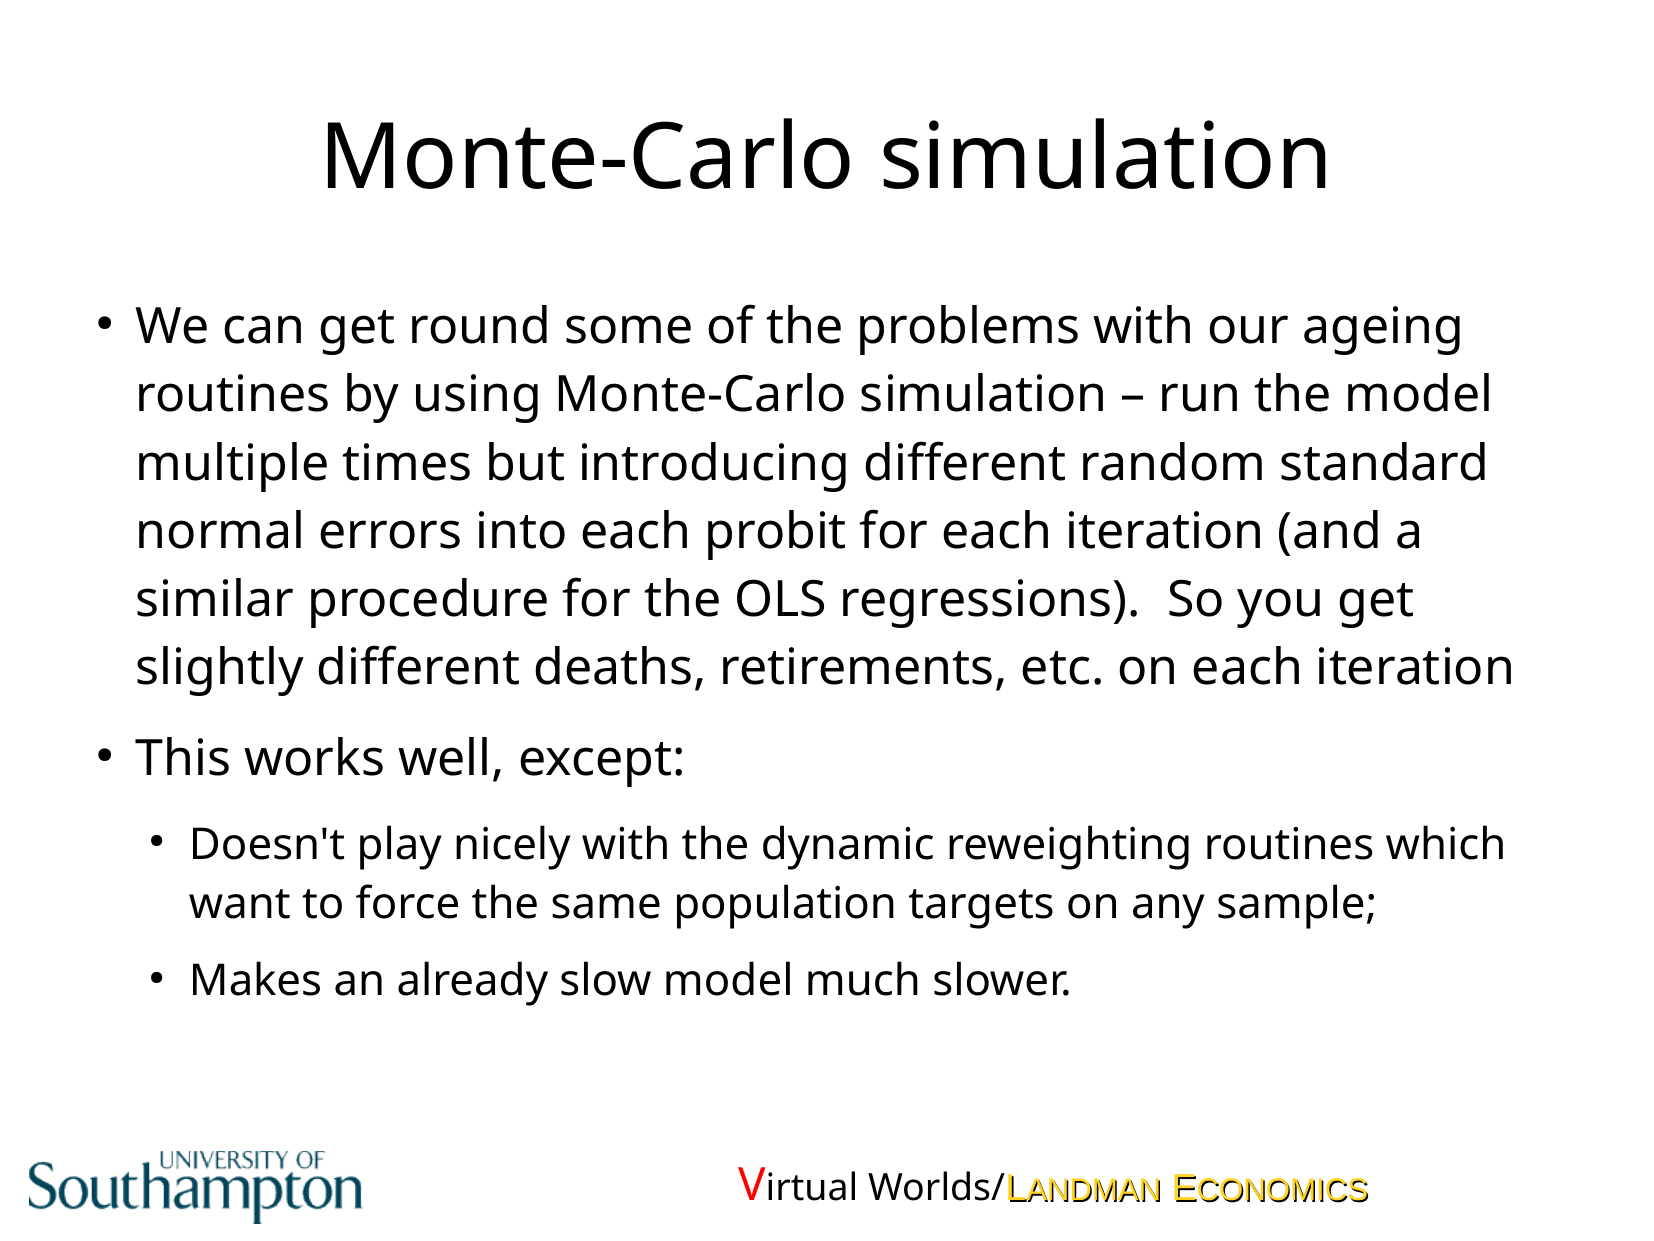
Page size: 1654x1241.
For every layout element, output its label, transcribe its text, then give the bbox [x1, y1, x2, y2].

title Monte-Carlo simulation [82, 49, 1571, 257]
picture [29, 1151, 363, 1224]
list We can get round some of the problems with our ageing routines by using Monte-Carlo simulation – run the model multiple times but introducing different random standard normal errors into each probit for each iteration (and a similar procedure for the OLS regressions). So you get slightly different deaths, retirements, etc. on each iteration This works well, except: Doesn't play nicely with the dynamic reweighting routines which want to force the same population targets on any sample; Makes an already slow model much slower. [82, 290, 1571, 1010]
